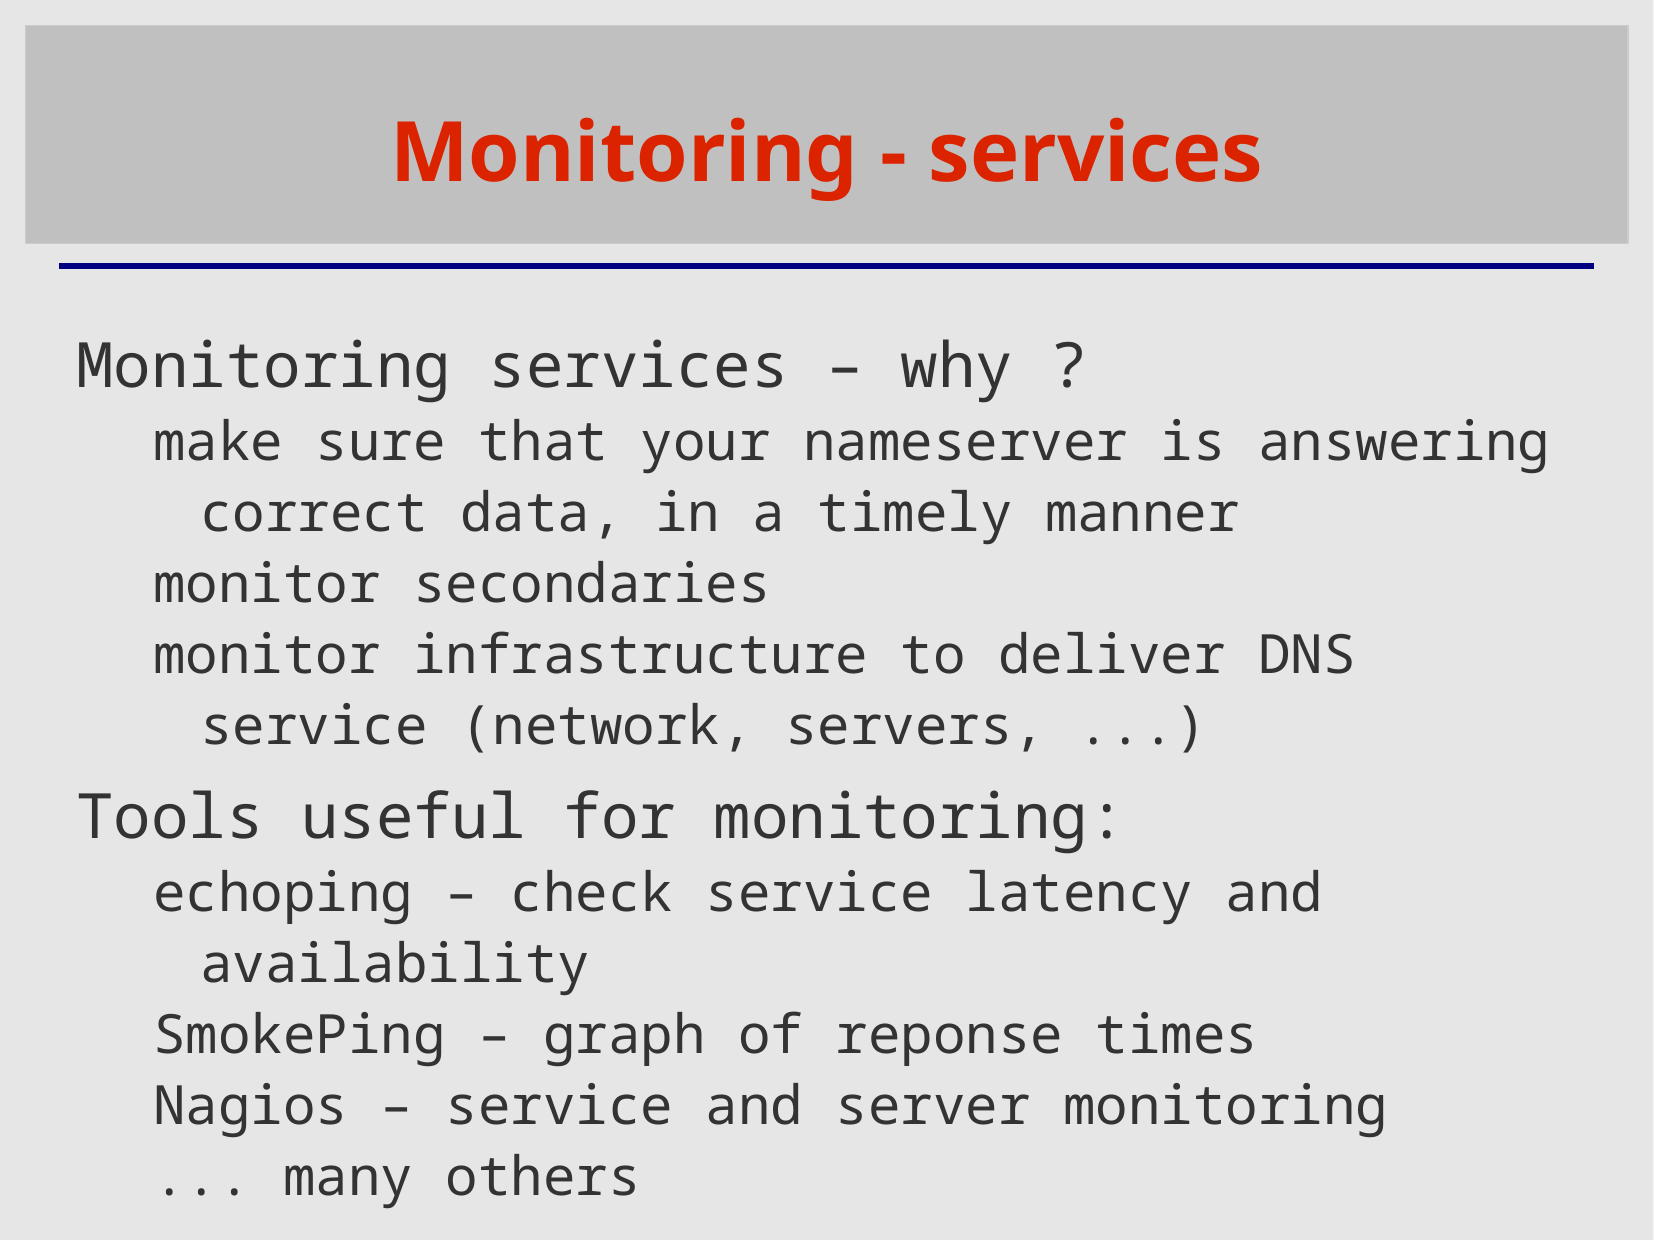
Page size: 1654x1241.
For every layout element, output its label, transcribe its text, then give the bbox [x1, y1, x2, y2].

list Monitoring services – why ? make sure that your nameserver is answering correct data, in a timely manner monitor secondaries monitor infrastructure to deliver DNS service (network, servers, ...) Tools useful for monitoring: echoping – check service latency and availability SmokePing – graph of reponse times Nagios – service and server monitoring ... many others [59, 322, 1594, 1178]
title Monitoring - services [121, 53, 1534, 246]
